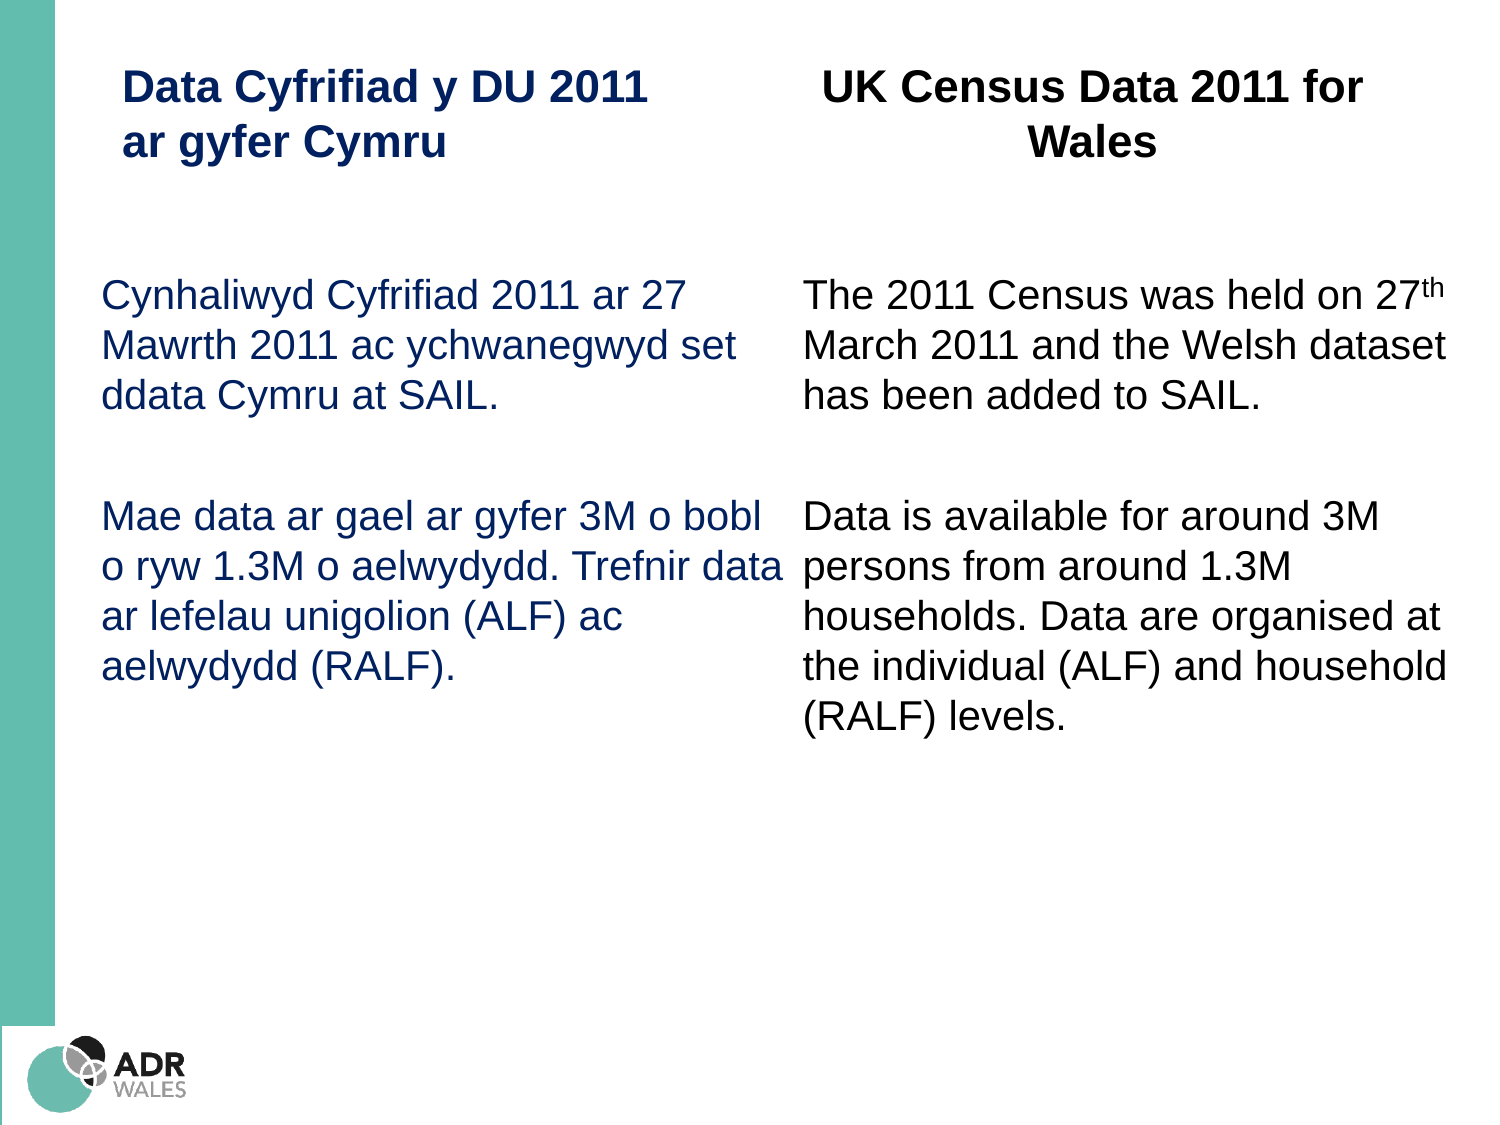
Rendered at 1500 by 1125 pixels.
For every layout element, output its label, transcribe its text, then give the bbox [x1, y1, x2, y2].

text_box Cynhaliwyd Cyfrifiad 2011 ar 27 Mawrth 2011 ac ychwanegwyd set ddata Cymru at SAIL. Mae data ar gael ar gyfer 3M o bobl o ryw 1.3M o aelwydydd. Trefnir data ar lefelau unigolion (ALF) ac aelwydydd (RALF). [86, 260, 805, 846]
text_box The 2011 Census was held on 27th March 2011 and the Welsh dataset has been added to SAIL. Data is available for around 3M persons from around 1.3M households. Data are organised at the individual (ALF) and household (RALF) levels. [805, 260, 1500, 782]
title UK Census Data 2011 for Wales [787, 49, 1398, 145]
text_box Data Cyfrifiad y DU 2011 ar gyfer Cymru [107, 49, 718, 145]
picture [2, 1025, 213, 1125]
